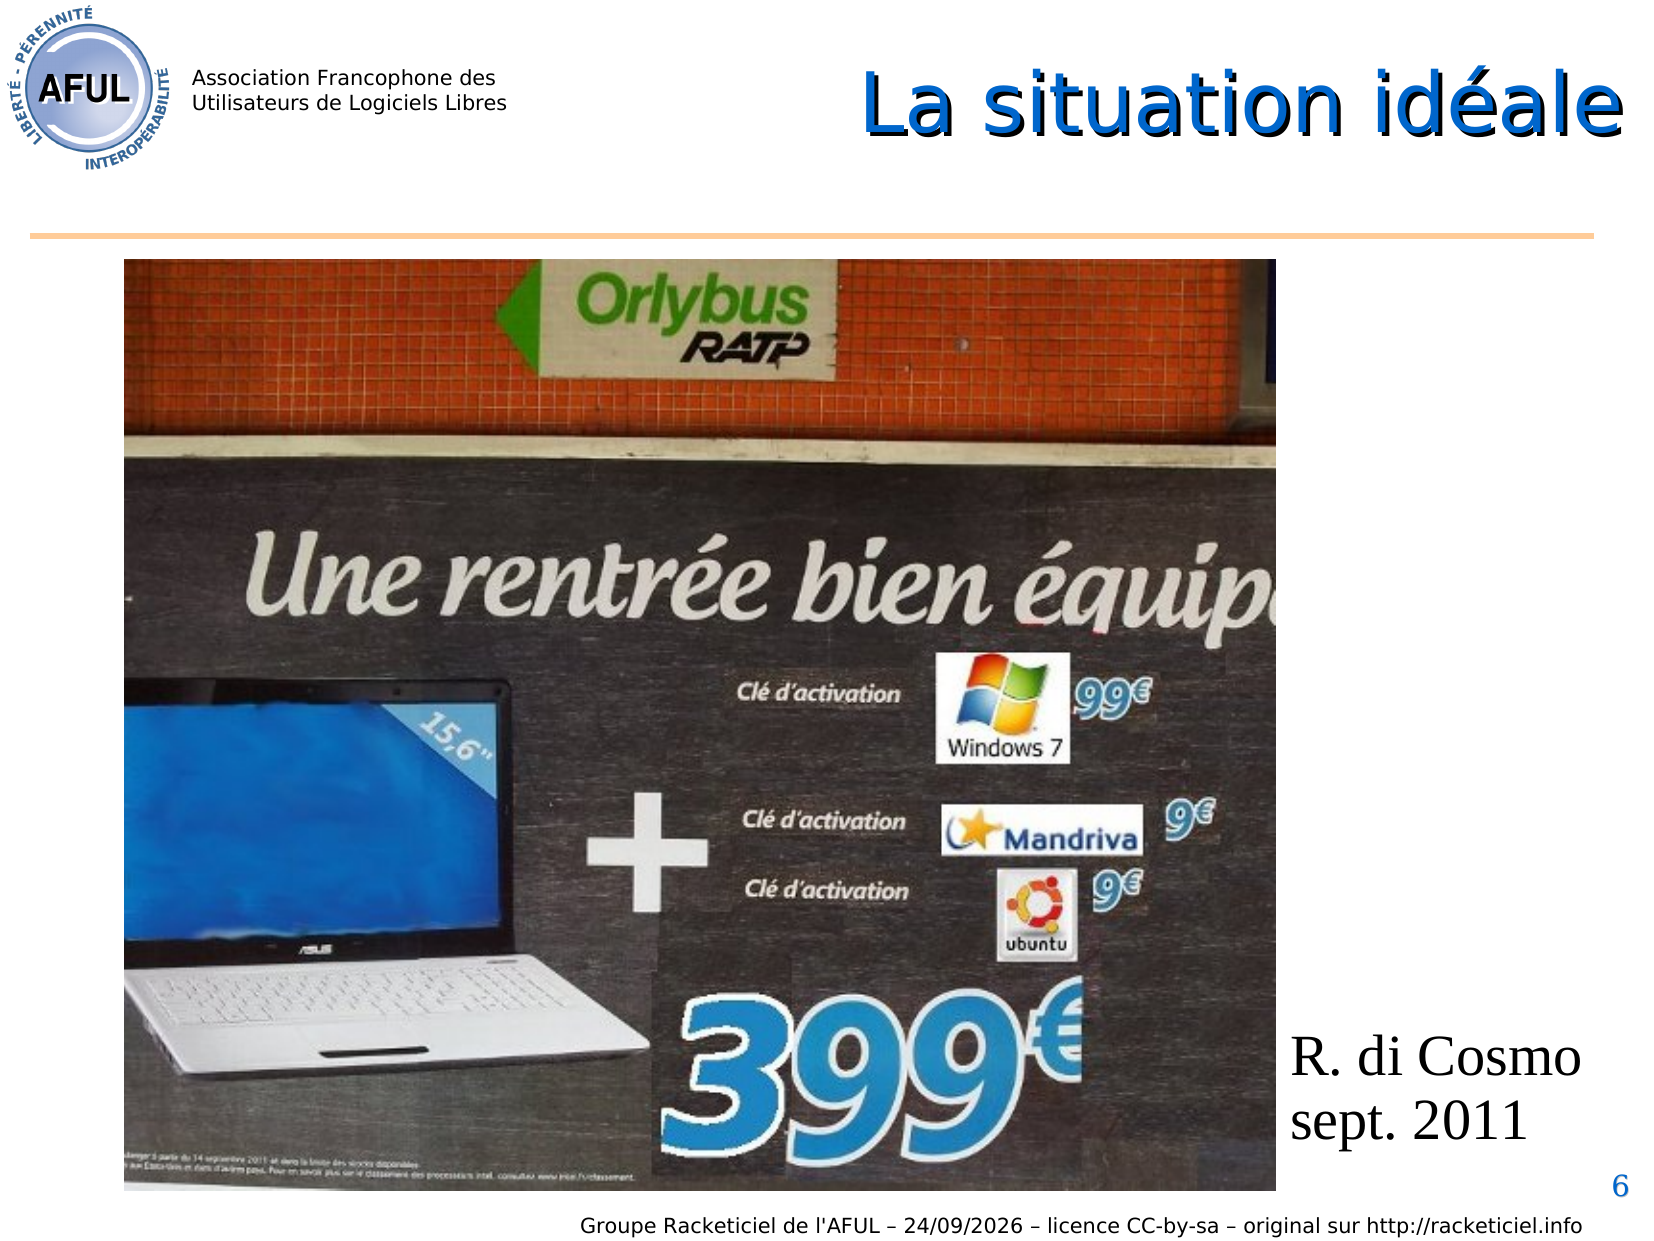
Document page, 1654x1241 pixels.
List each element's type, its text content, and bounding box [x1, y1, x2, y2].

picture [0, 0, 178, 178]
title La situation idéale [501, 7, 1625, 200]
picture [124, 259, 1276, 1191]
text_box R. di Cosmo sept. 2011 [1275, 1015, 1630, 1193]
